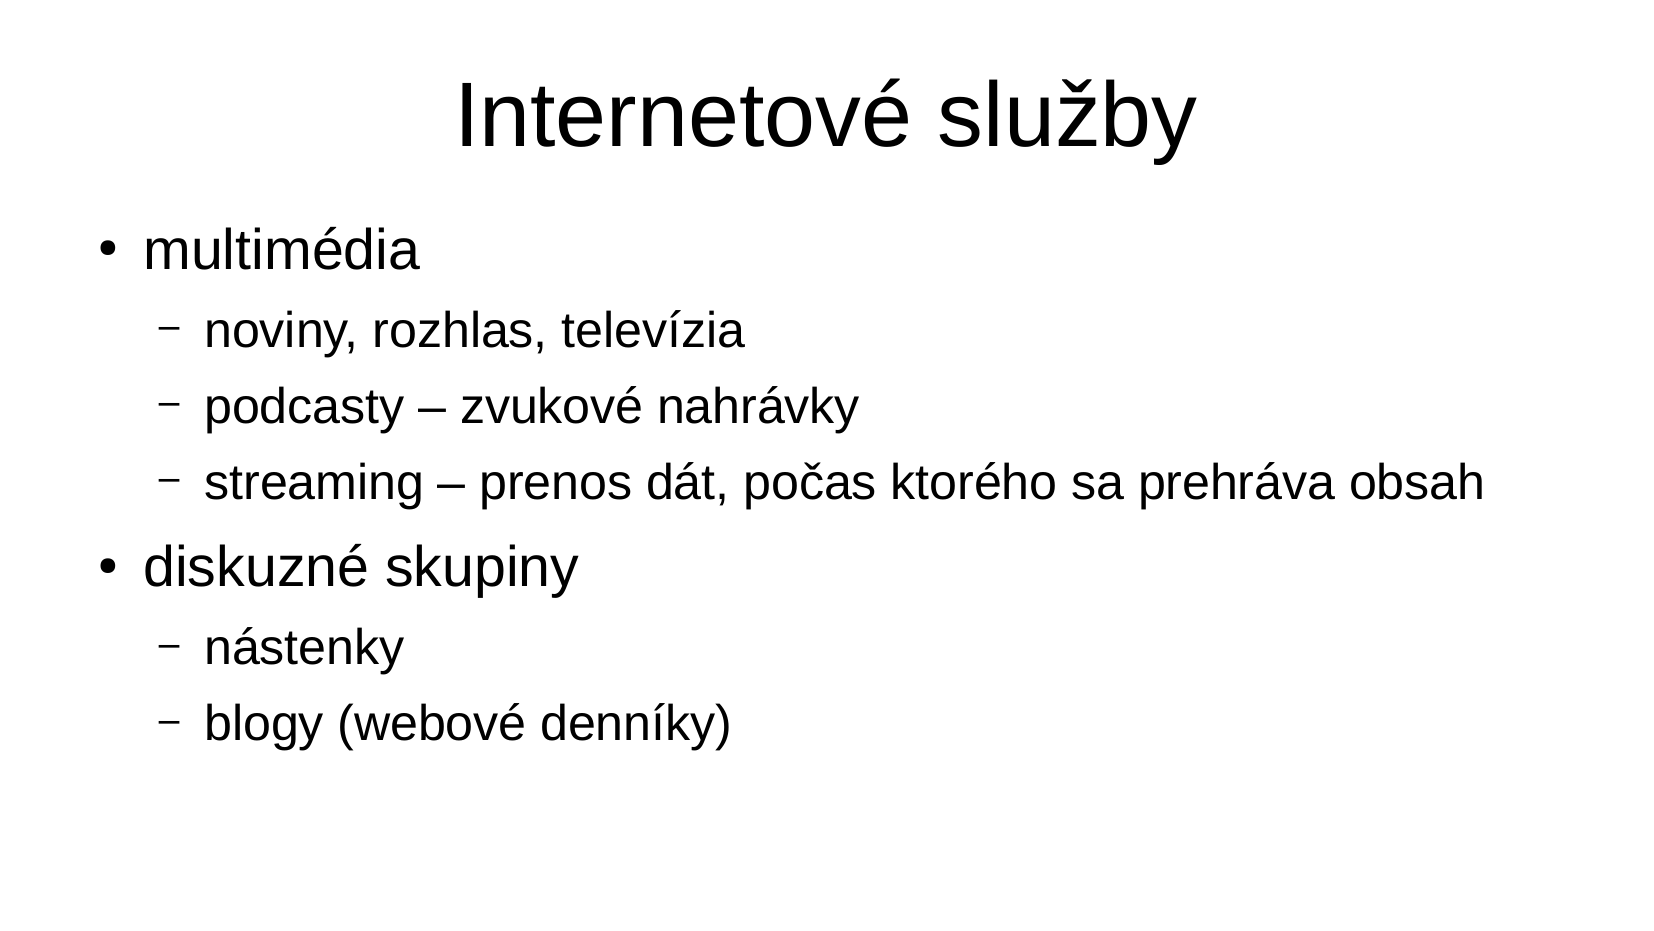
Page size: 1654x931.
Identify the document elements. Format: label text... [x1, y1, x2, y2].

title Internetové služby [82, 37, 1571, 193]
list multimédia noviny, rozhlas, televízia podcasty – zvukové nahrávky streaming – prenos dát, počas ktorého sa prehráva obsah diskuzné skupiny nástenky blogy (webové denníky) [82, 217, 1571, 758]
